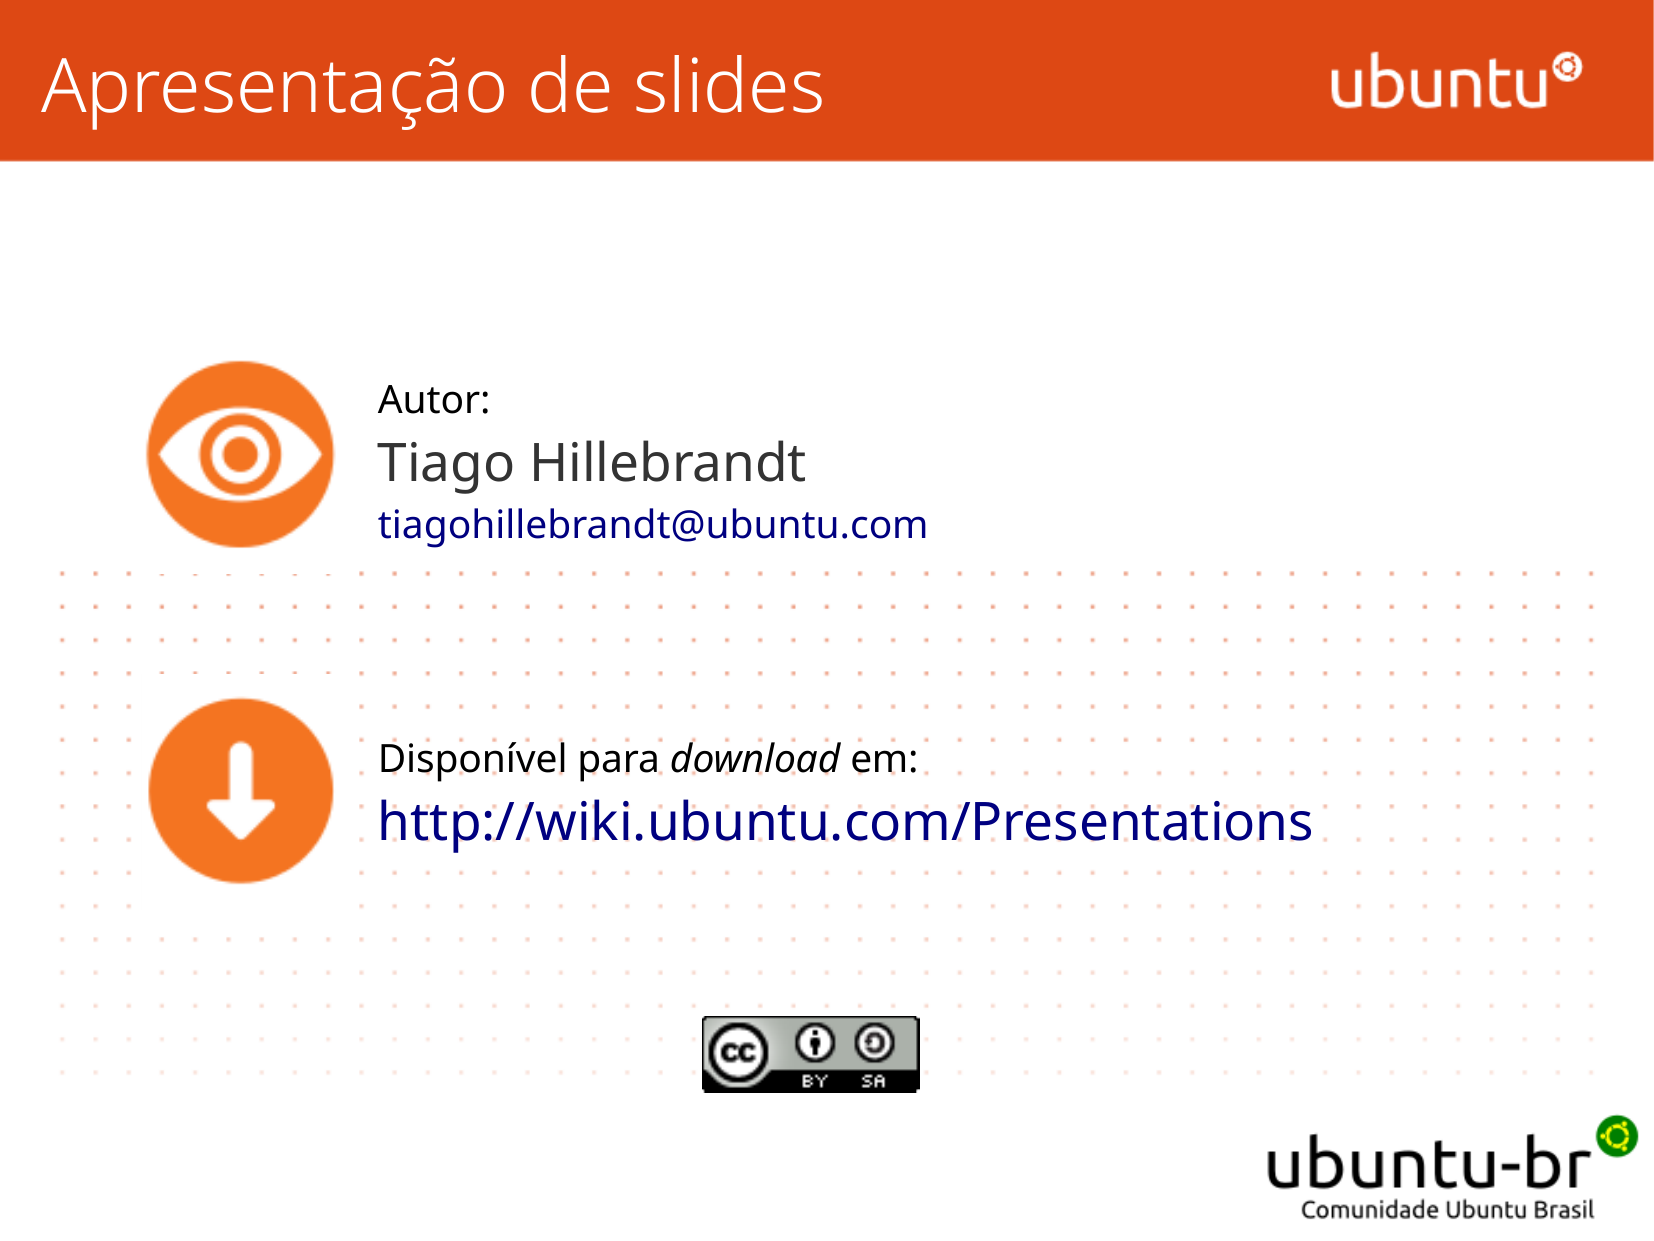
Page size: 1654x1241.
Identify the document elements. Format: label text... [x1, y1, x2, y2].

picture [0, 0, 1654, 1241]
list Autor: Tiago Hillebrandt tiagohillebrandt@ubuntu.com Disponível para download em: http://wiki.ubuntu.com/Presentations [377, 372, 1526, 857]
title Apresentação de slides [41, 31, 1300, 136]
